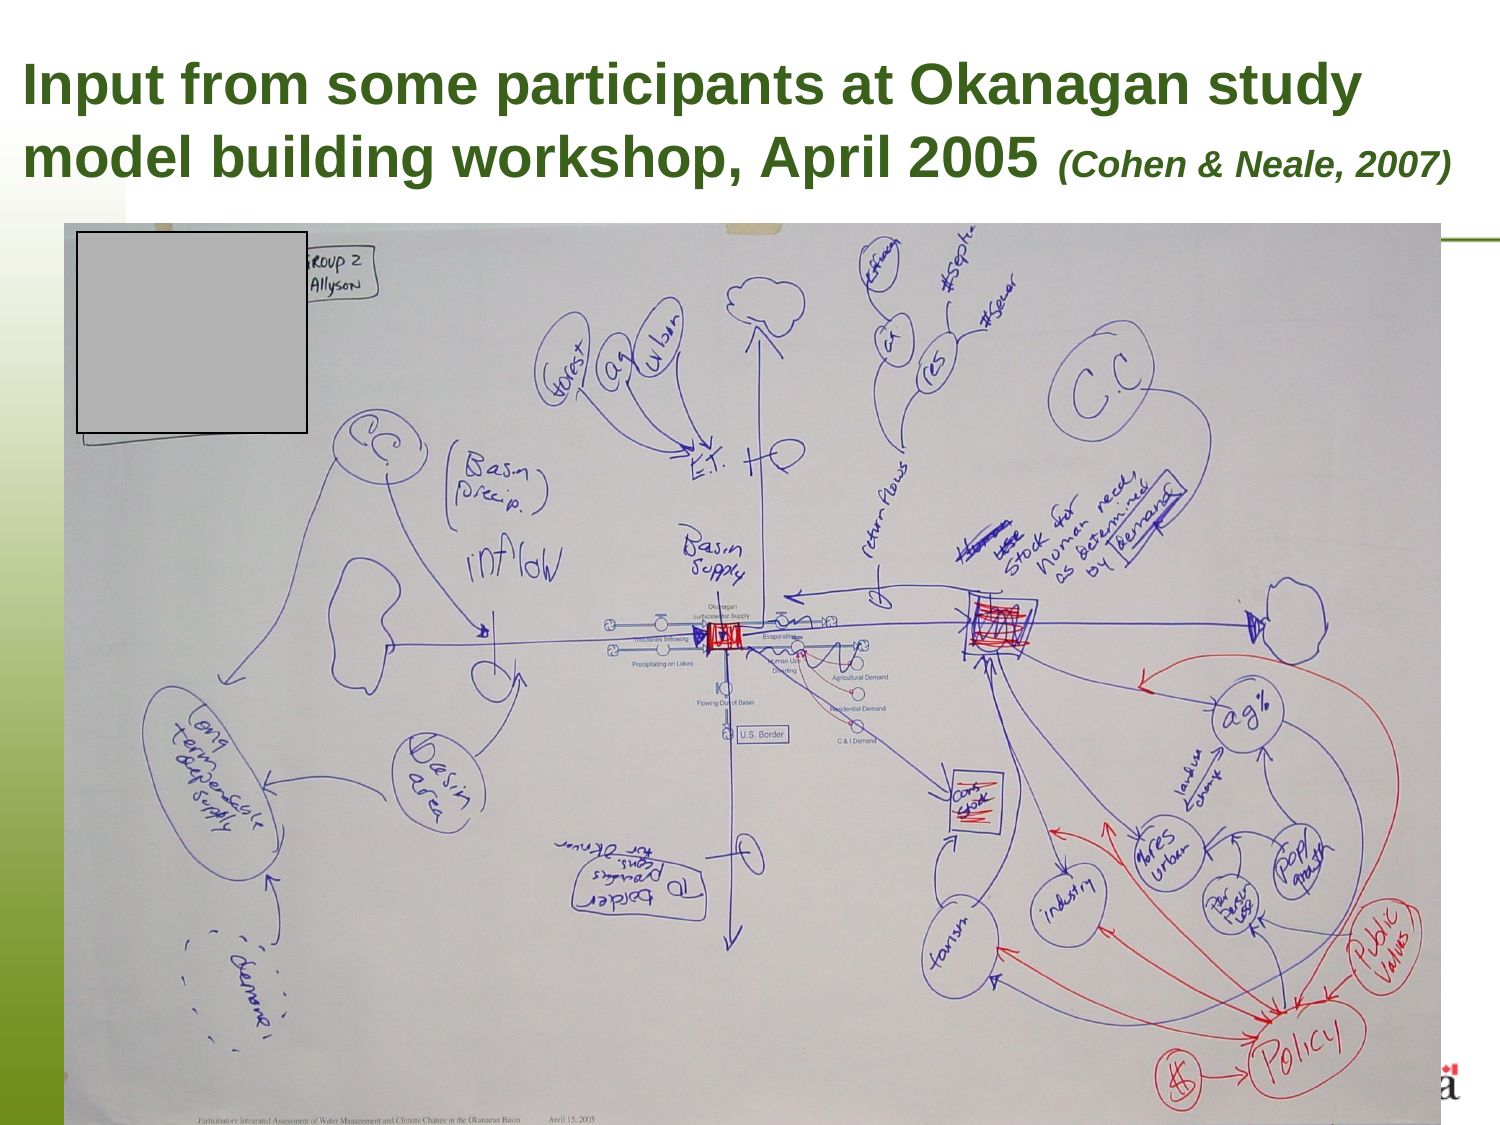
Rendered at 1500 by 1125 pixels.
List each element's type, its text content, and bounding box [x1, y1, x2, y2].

picture [0, 0, 1500, 1125]
title Input from some participants at Okanagan study model building workshop, April 2005 (Cohen & Neale, 2007) [8, 11, 1471, 232]
text_box [76, 231, 308, 433]
